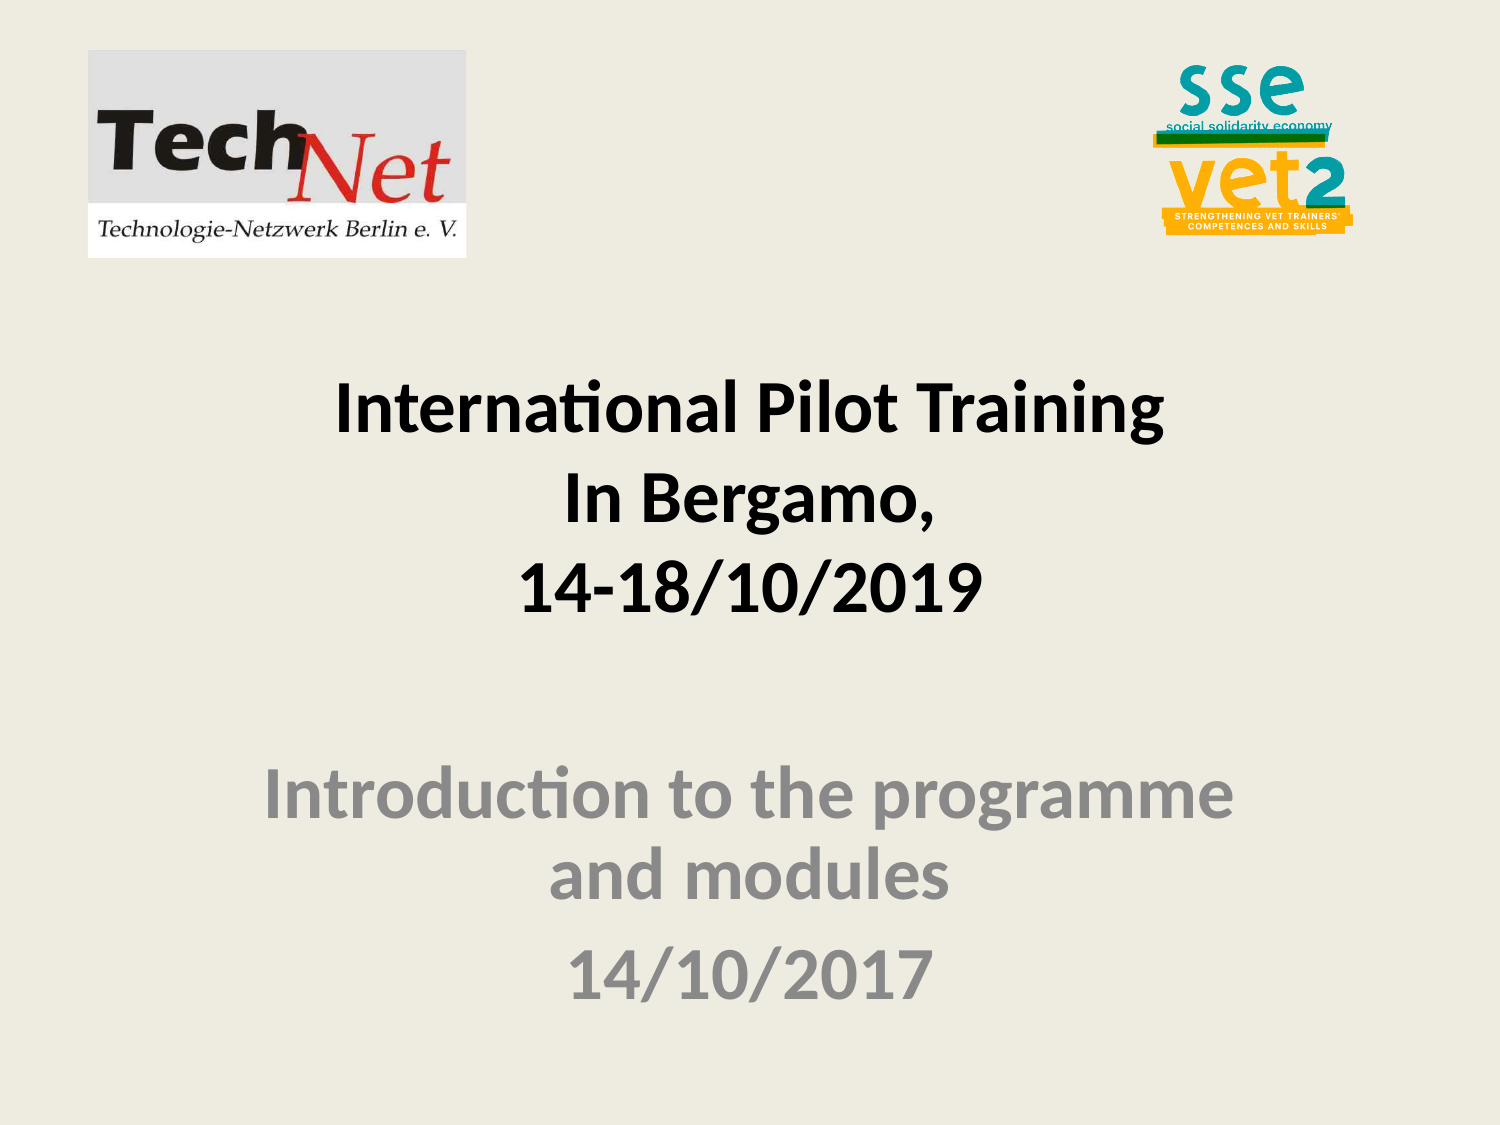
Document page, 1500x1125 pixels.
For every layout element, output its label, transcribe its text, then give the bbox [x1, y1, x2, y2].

picture [87, 49, 467, 258]
text_box Introduction to the programme and modules 14/10/2017 Introduction to the programme and modules [225, 637, 1276, 926]
text_box International Pilot Training In Bergamo, 14-18/10/2019 [112, 349, 1388, 591]
picture [1139, 38, 1372, 271]
